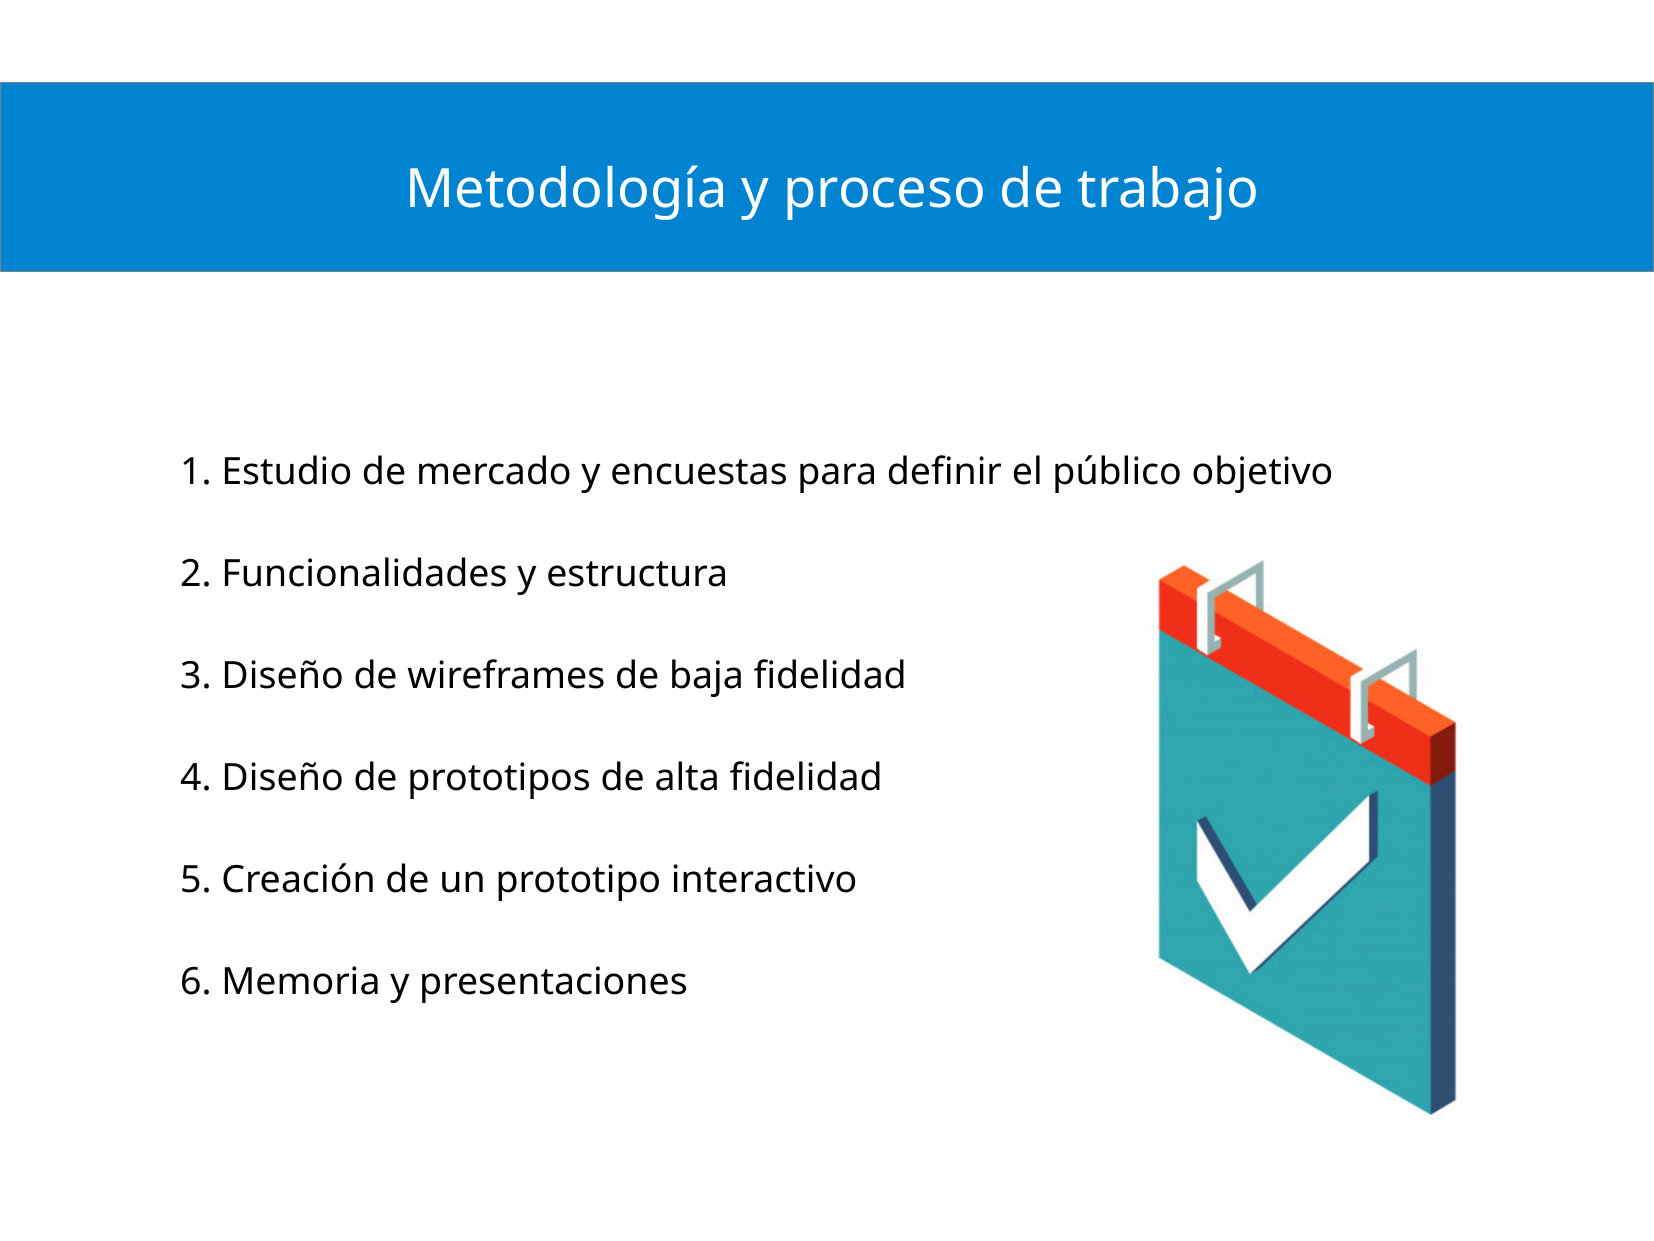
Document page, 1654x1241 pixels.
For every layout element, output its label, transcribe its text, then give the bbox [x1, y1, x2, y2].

text_box Metodología y proceso de trabajo [271, 141, 1394, 221]
picture [1122, 541, 1501, 1134]
text_box [0, 82, 1654, 272]
text_box 1. Estudio de mercado y encuestas para definir el público objetivo 2. Funcionalidades y estructura 3. Diseño de wireframes de baja fidelidad 4. Diseño de prototipos de alta fidelidad 5. Creación de un prototipo interactivo 6. Memoria y presentaciones [165, 437, 1524, 1024]
